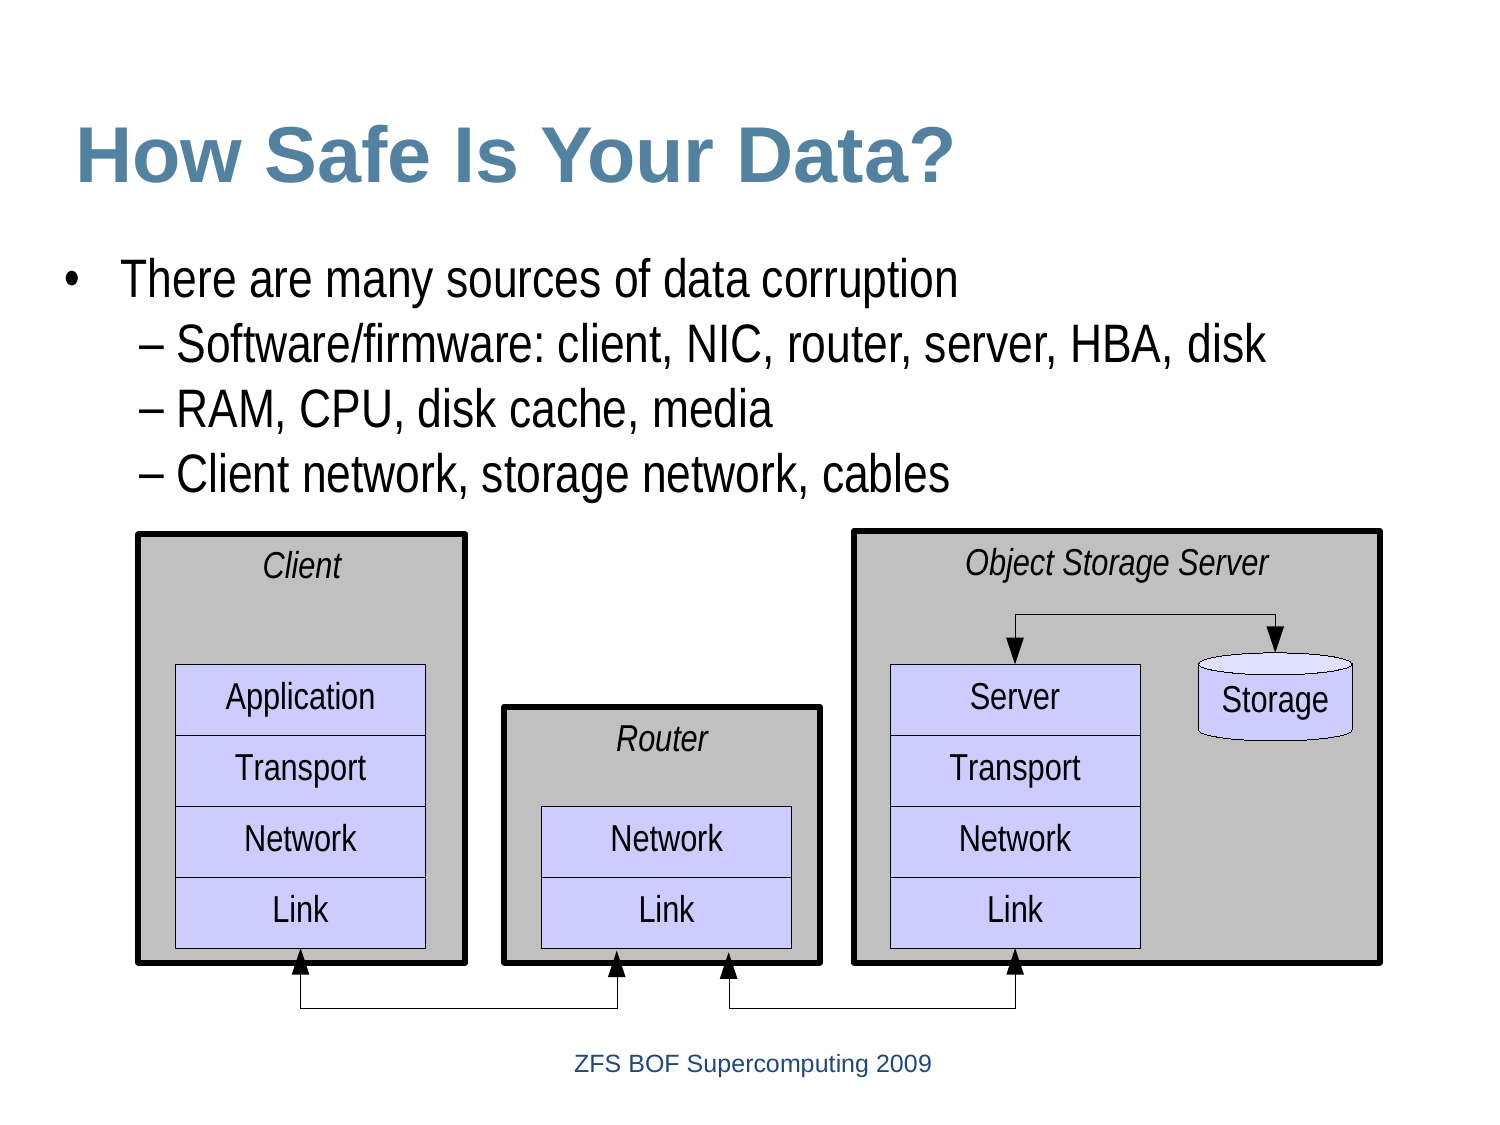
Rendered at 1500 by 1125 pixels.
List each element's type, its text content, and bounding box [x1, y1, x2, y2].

title How Safe Is Your Data? [75, 122, 1438, 228]
text_box Network [175, 806, 426, 877]
text_box Transport [890, 735, 1141, 806]
text_box Router [504, 706, 820, 963]
text_box Network [890, 806, 1141, 877]
text_box Link [890, 877, 1141, 949]
text_box Network [541, 806, 792, 877]
text_box Link [541, 877, 792, 949]
text_box Server [890, 664, 1141, 735]
text_box Transport [175, 735, 426, 806]
text_box Client [138, 534, 466, 963]
list There are many sources of data corruption Software/firmware: client, NIC, router, server, HBA, disk RAM, CPU, disk cache, media Client network, storage network, cables [64, 257, 1481, 1055]
text_box Application [175, 664, 426, 735]
text_box Link [175, 877, 426, 949]
text_box Object Storage Server [854, 531, 1380, 963]
text_box Storage [1198, 664, 1353, 741]
